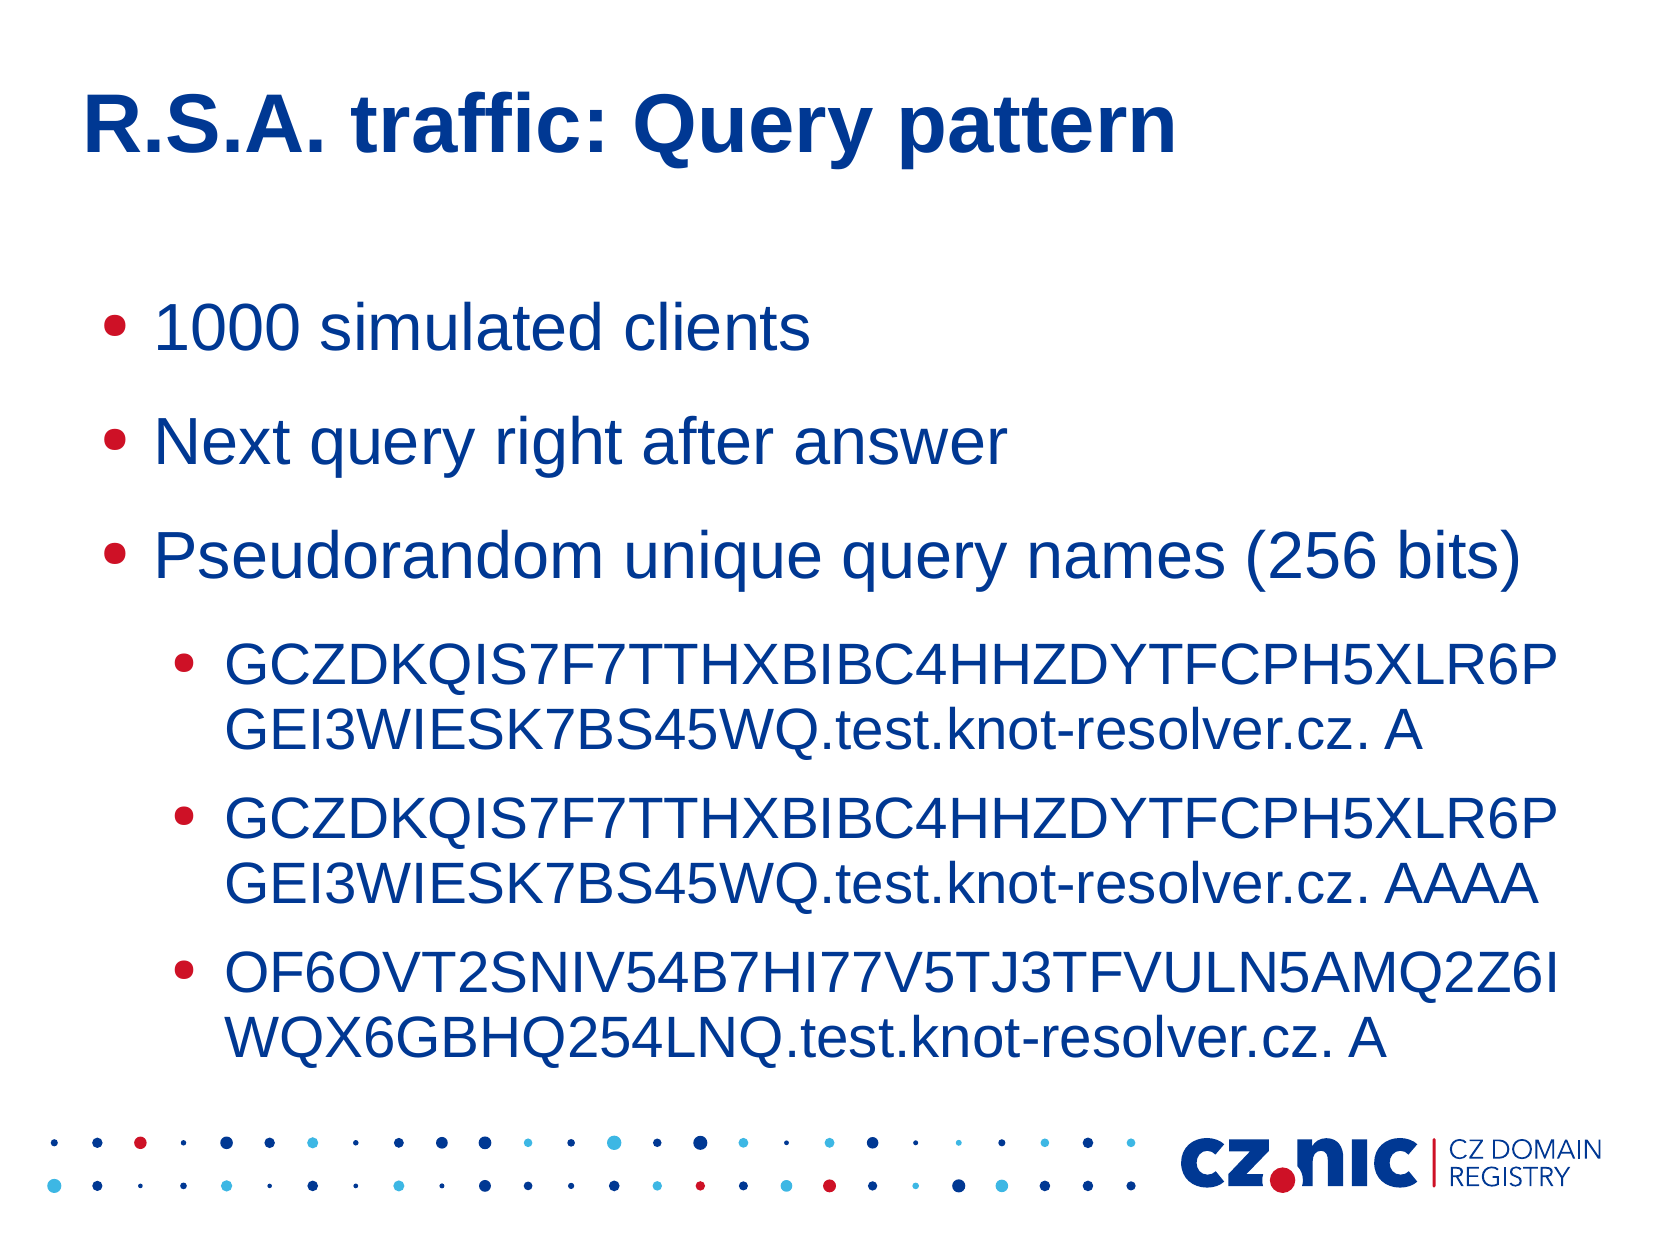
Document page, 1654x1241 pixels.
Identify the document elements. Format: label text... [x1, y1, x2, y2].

list 1000 simulated clients Next query right after answer Pseudorandom unique query names (256 bits) GCZDKQIS7F7TTHXBIBC4HHZDYTFCPH5XLR6PGEI3WIESK7BS45WQ.test.knot-resolver.cz. A GCZDKQIS7F7TTHXBIBC4HHZDYTFCPH5XLR6PGEI3WIESK7BS45WQ.test.knot-resolver.cz. AAAA OF6OVT2SNIV54B7HI77V5TJ3TFVULN5AMQ2Z6IWQX6GBHQ254LNQ.test.knot-resolver.cz. A [82, 290, 1583, 1123]
title R.S.A. traffic: Query pattern [82, 70, 1571, 178]
